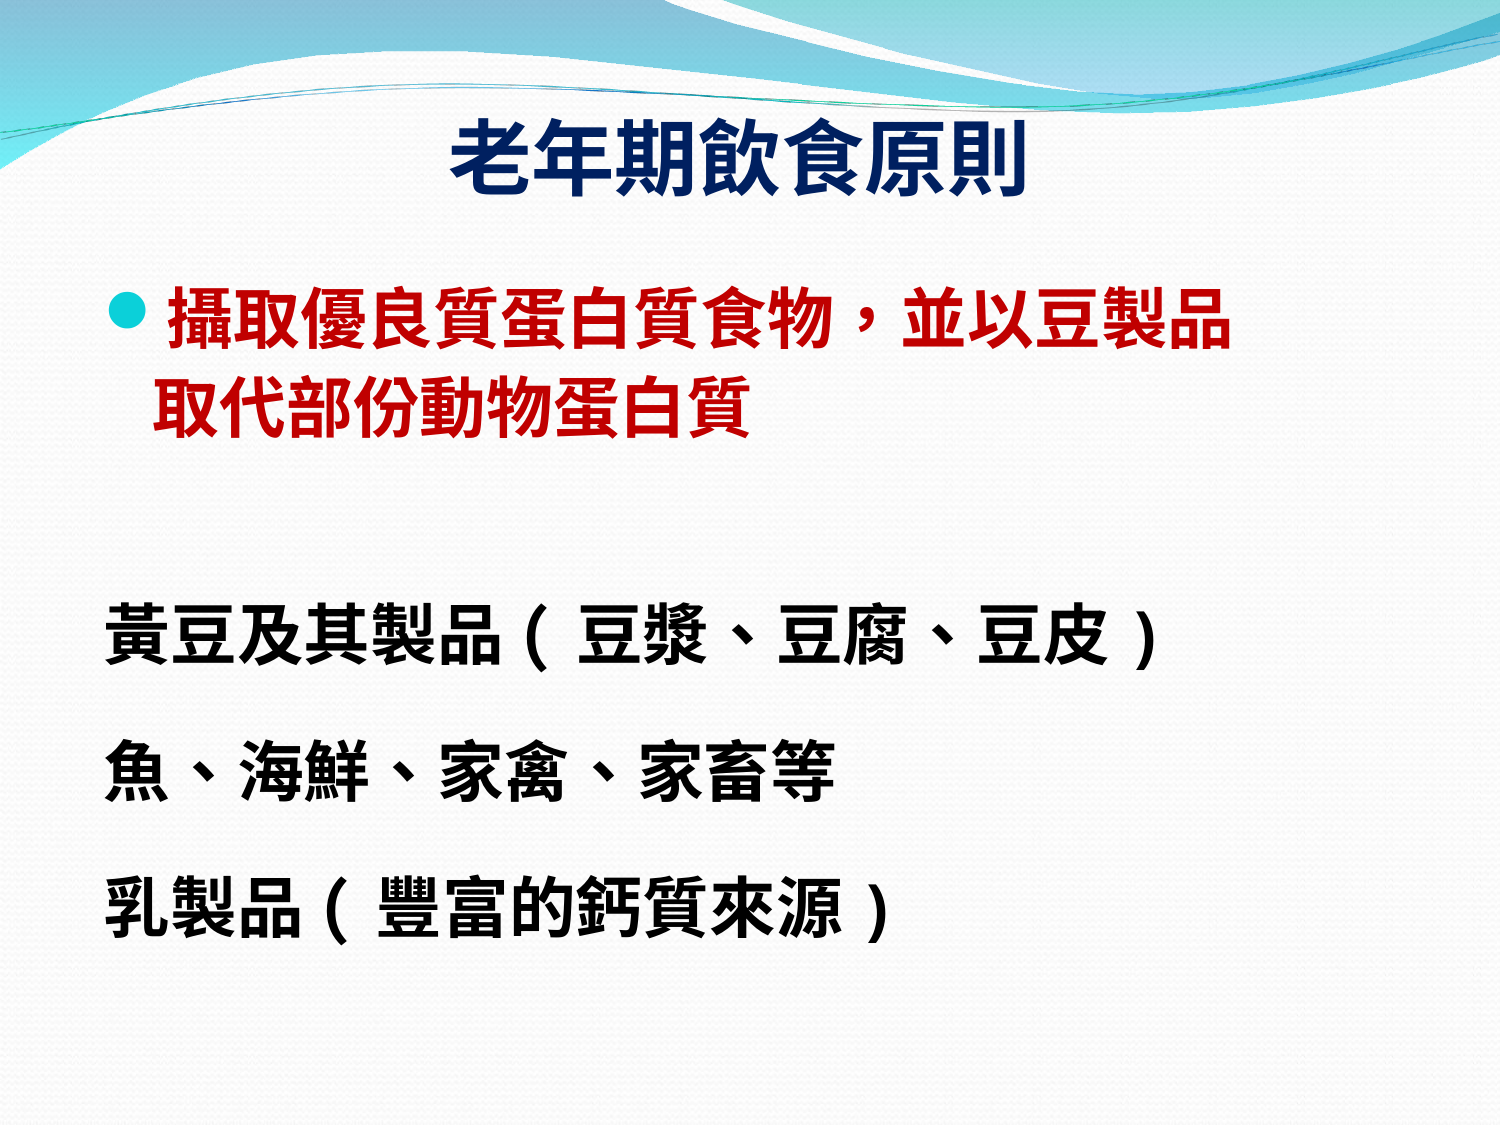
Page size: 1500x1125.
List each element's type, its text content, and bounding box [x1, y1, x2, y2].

picture [0, 0, 1500, 1125]
list 攝取優良質蛋白質食物，並以豆製品 取代部份動物蛋白質 黃豆及其製品(豆漿、豆腐、豆皮) 魚、海鮮、家禽、家畜等 乳製品(豐富的鈣質來源) [88, 278, 1454, 1062]
title 老年期飲食原則 [64, 18, 1415, 207]
